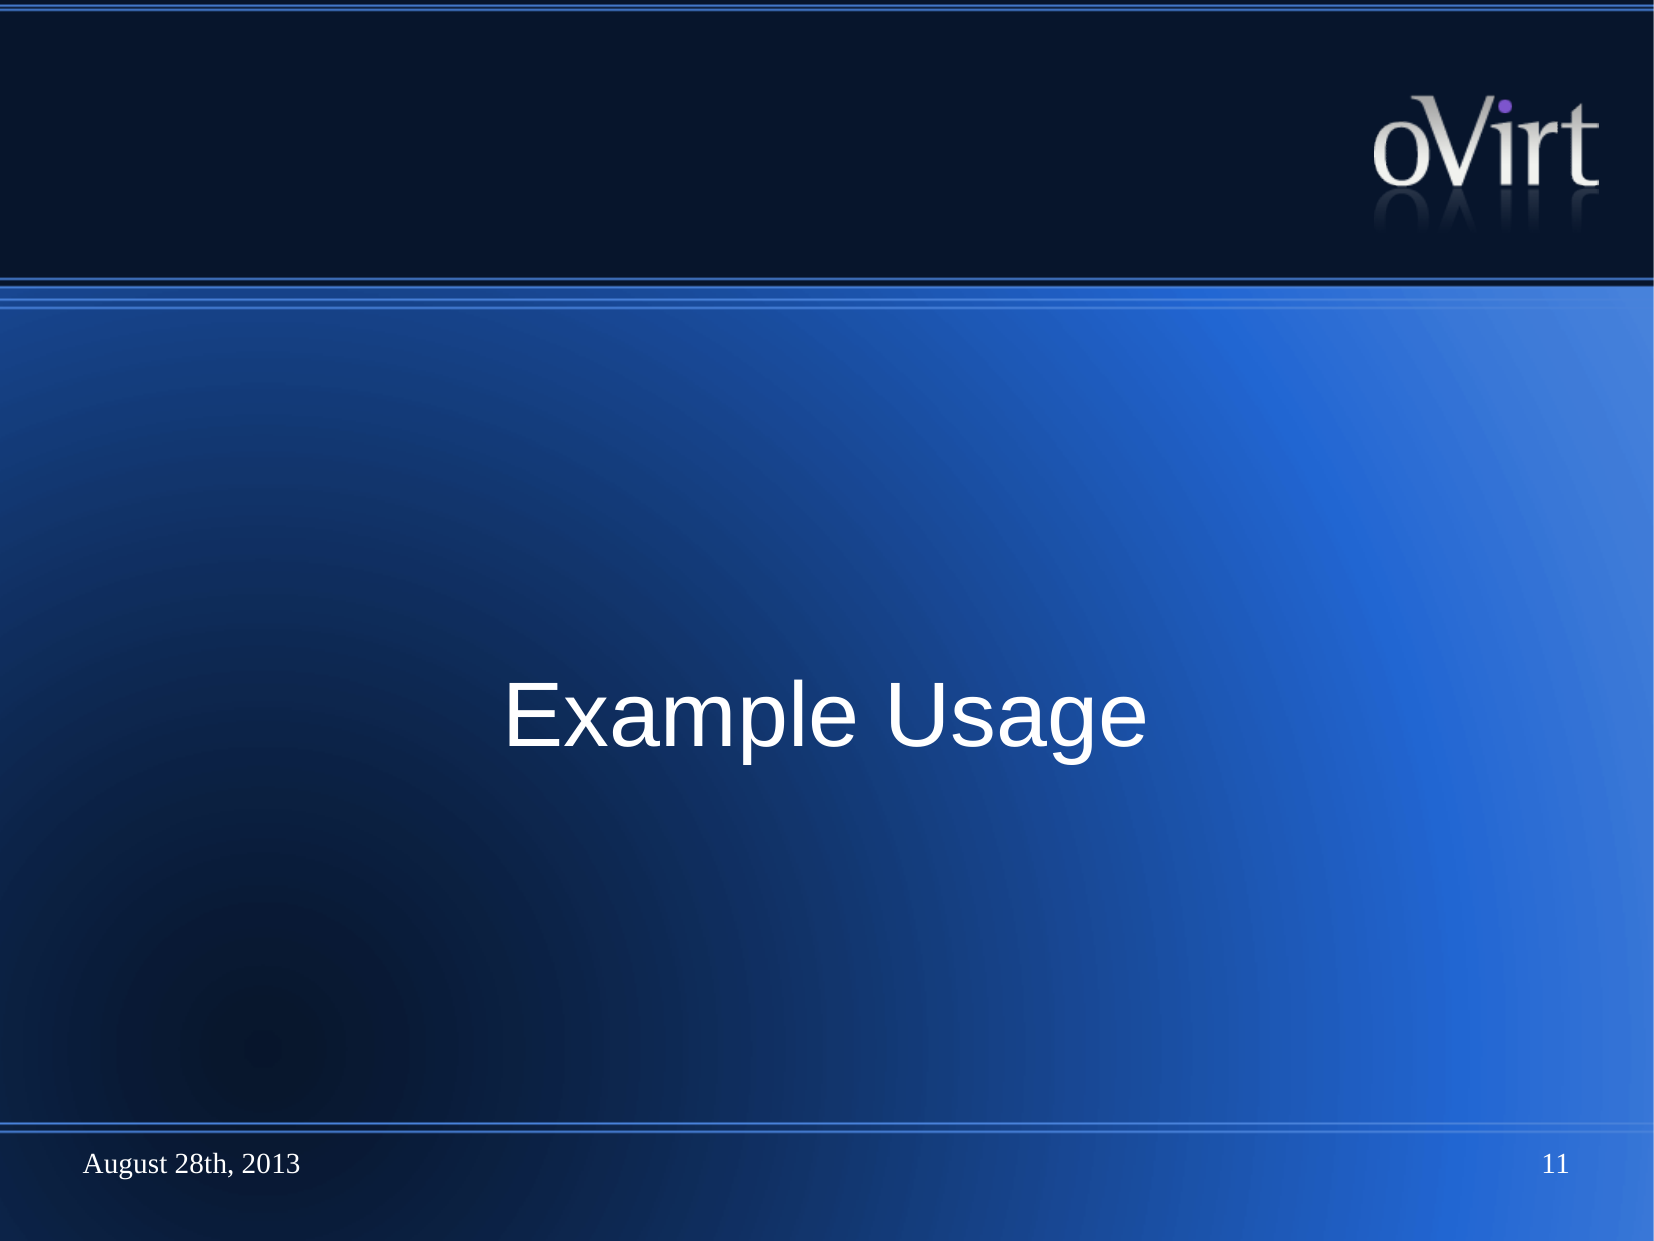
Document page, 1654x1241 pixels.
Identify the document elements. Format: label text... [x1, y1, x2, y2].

subtitle Example Usage [82, 355, 1571, 1075]
picture [0, 0, 1654, 1241]
